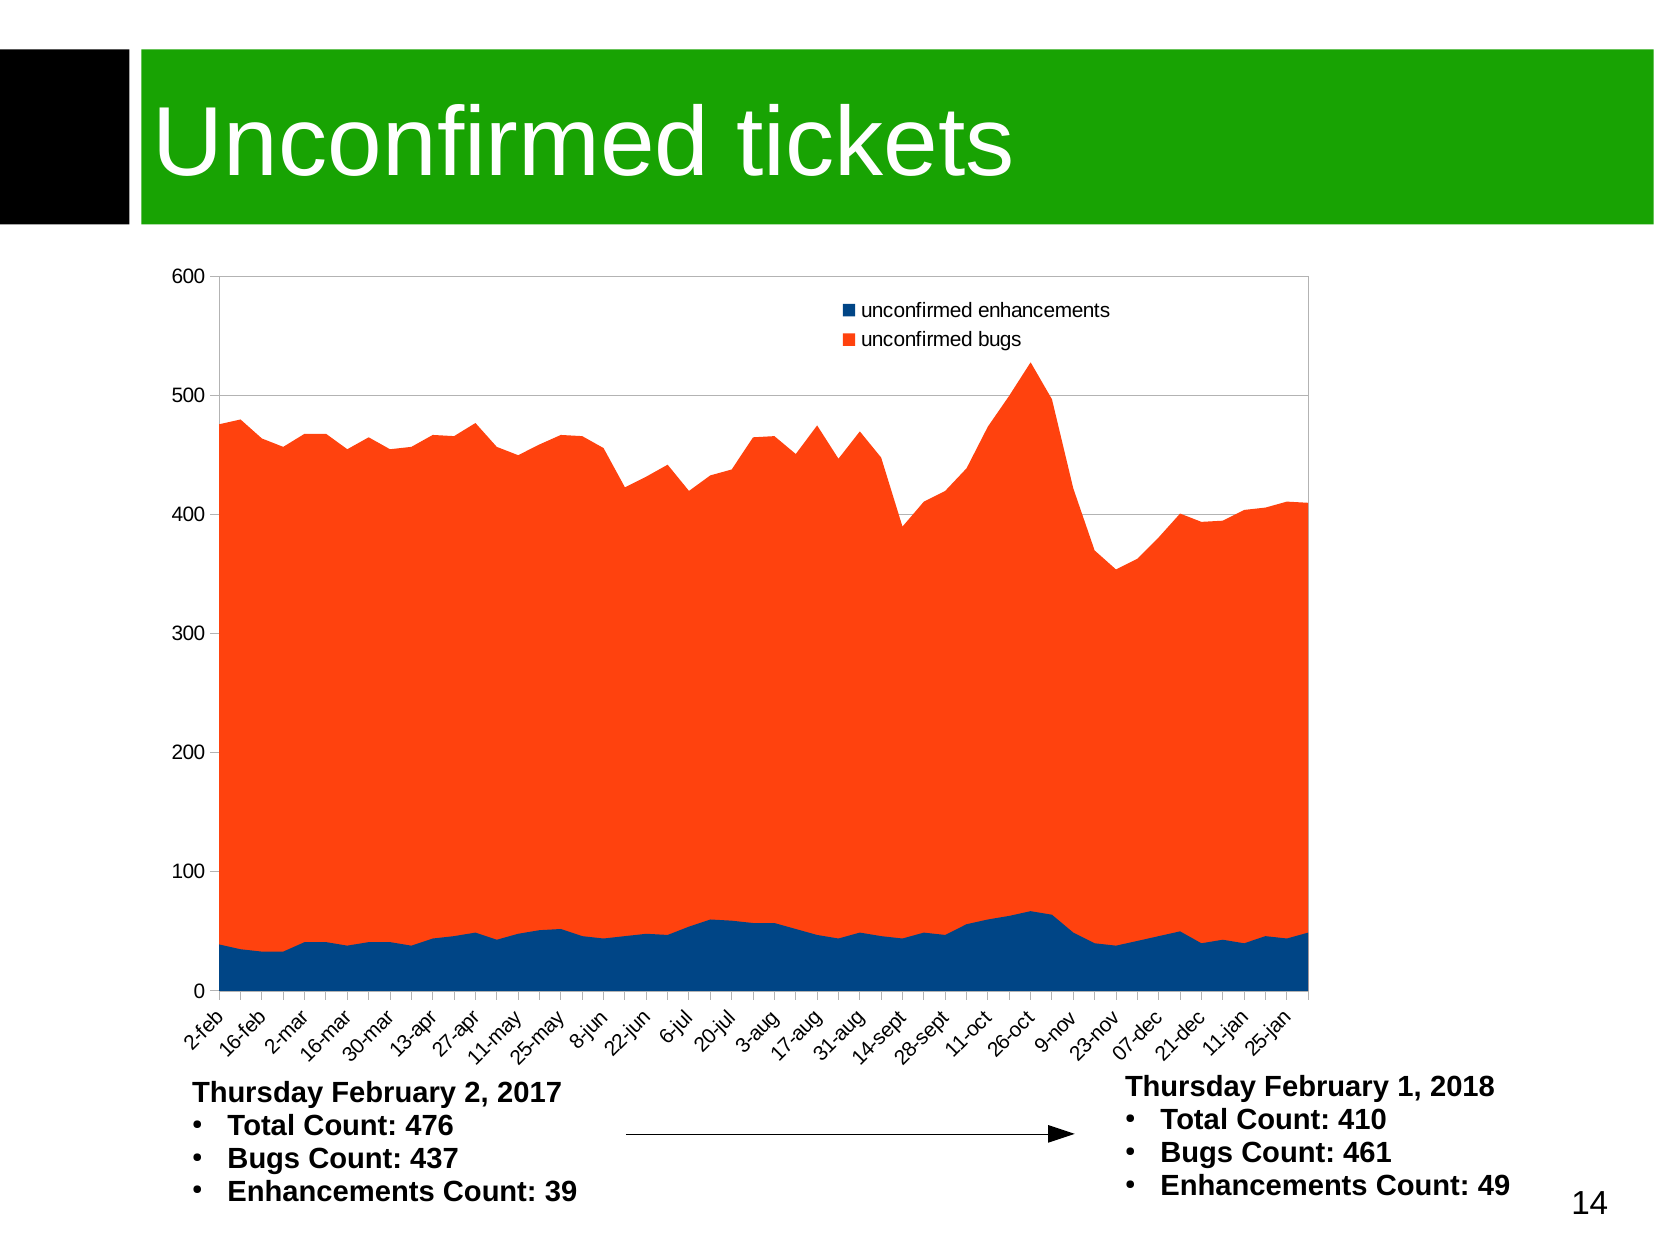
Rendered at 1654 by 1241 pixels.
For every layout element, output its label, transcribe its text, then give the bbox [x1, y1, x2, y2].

chart [141, 248, 1633, 1087]
text_box Thursday February 1, 2018 Total Count: 410 Bugs Count: 461 Enhancements Count: 49 [1074, 1062, 1654, 1241]
text_box Thursday February 2, 2017 Total Count: 476 Bugs Count: 437 Enhancements Count: 39 [141, 1068, 792, 1241]
title Unconfirmed tickets [152, 72, 1654, 211]
